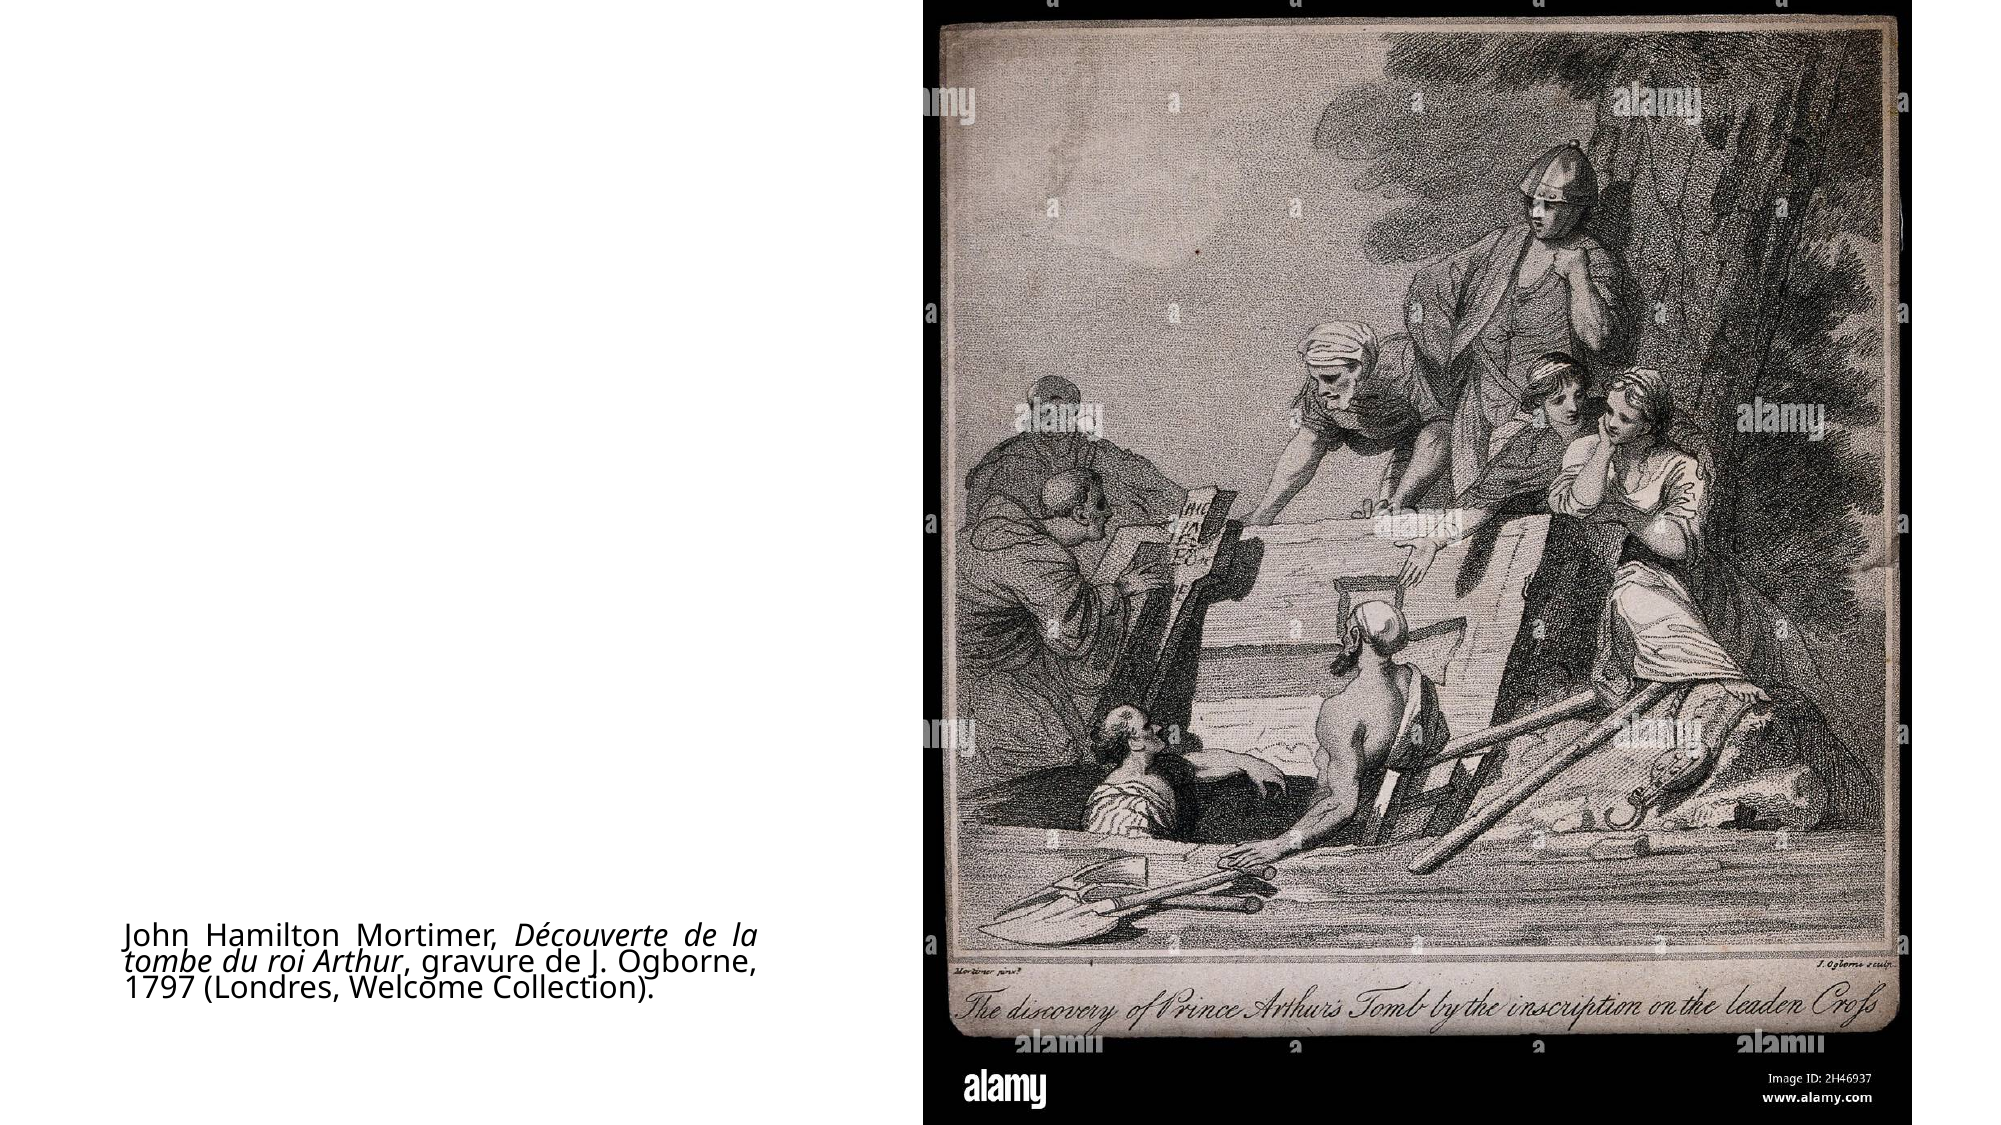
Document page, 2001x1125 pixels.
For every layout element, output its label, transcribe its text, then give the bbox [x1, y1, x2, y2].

picture [923, 0, 1912, 1125]
list John Hamilton Mortimer, Découverte de la tombe du roi Arthur, gravure de J. Ogborne, 1797 (Londres, Welcome Collection). [108, 917, 833, 1024]
